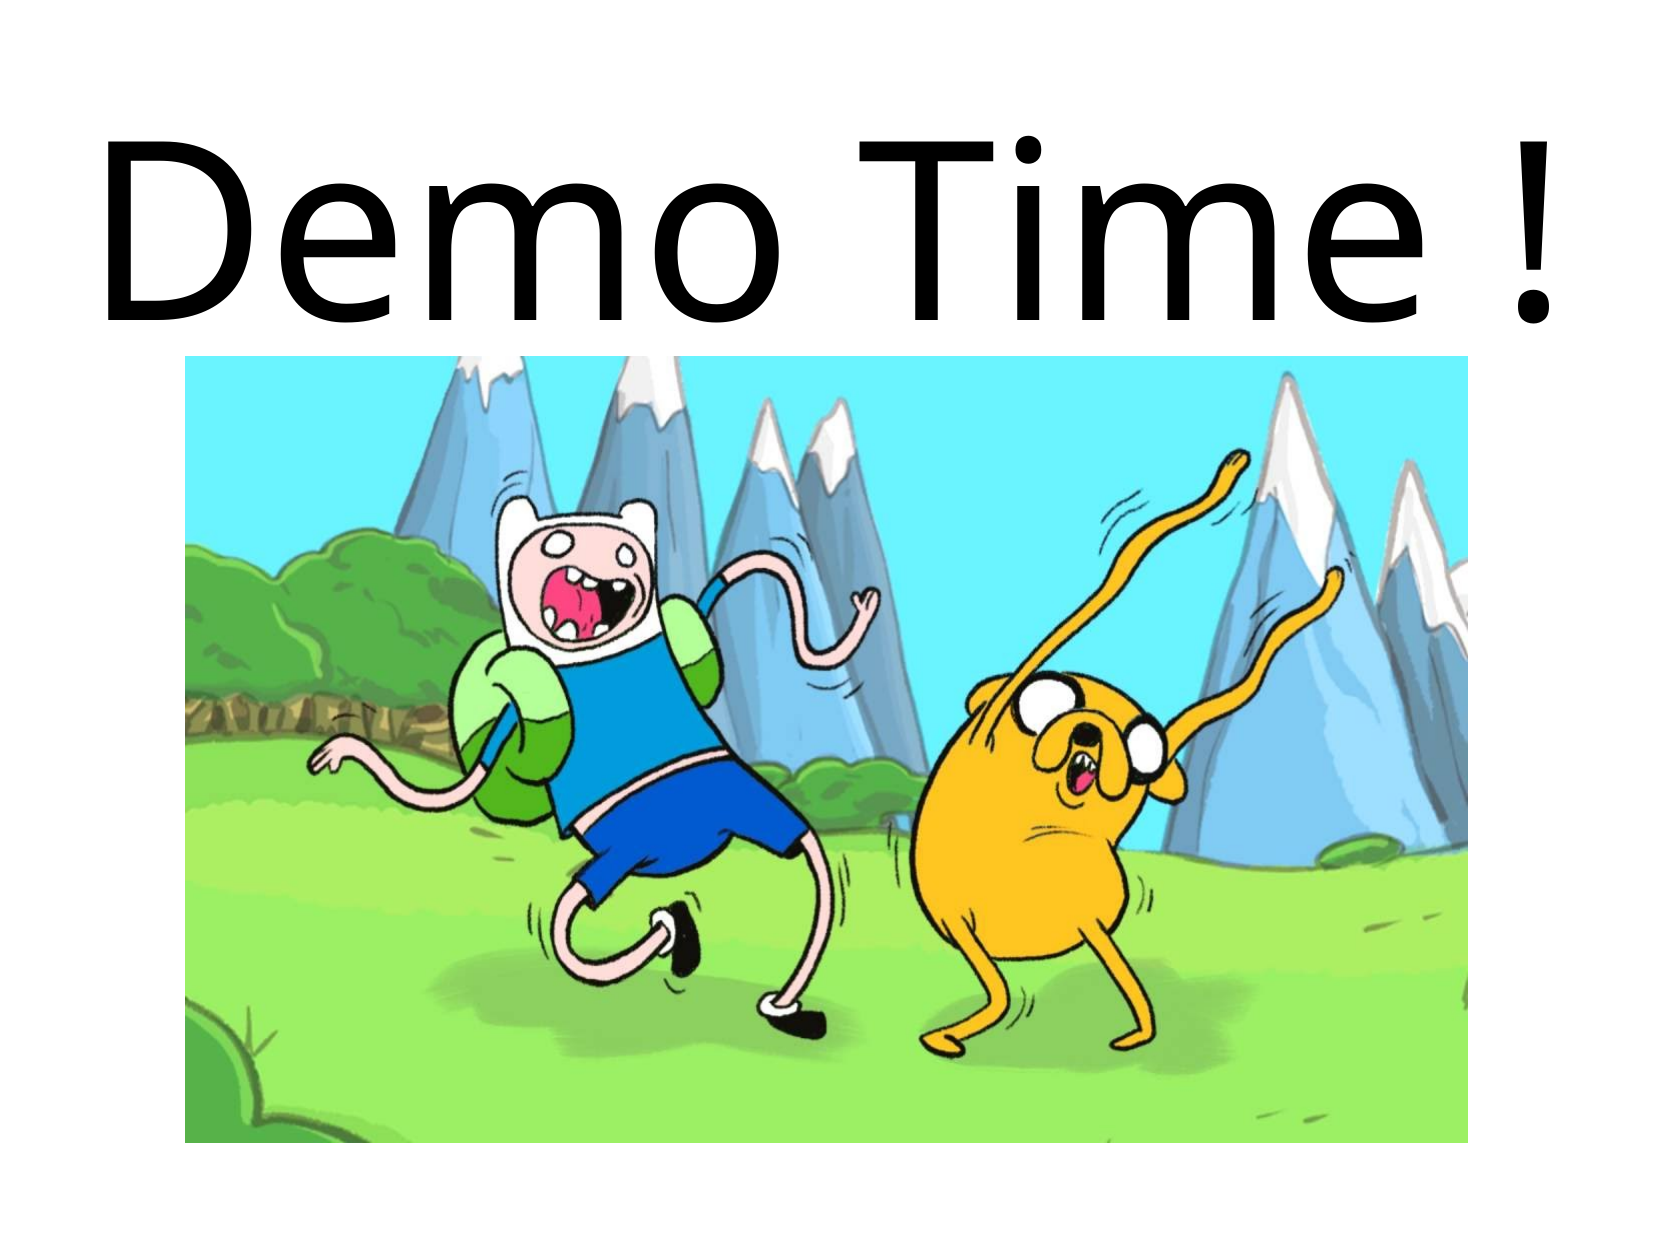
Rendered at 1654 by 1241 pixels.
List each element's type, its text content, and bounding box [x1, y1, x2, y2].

picture [185, 356, 1468, 1143]
title Demo Time ! [82, 120, 1571, 328]
